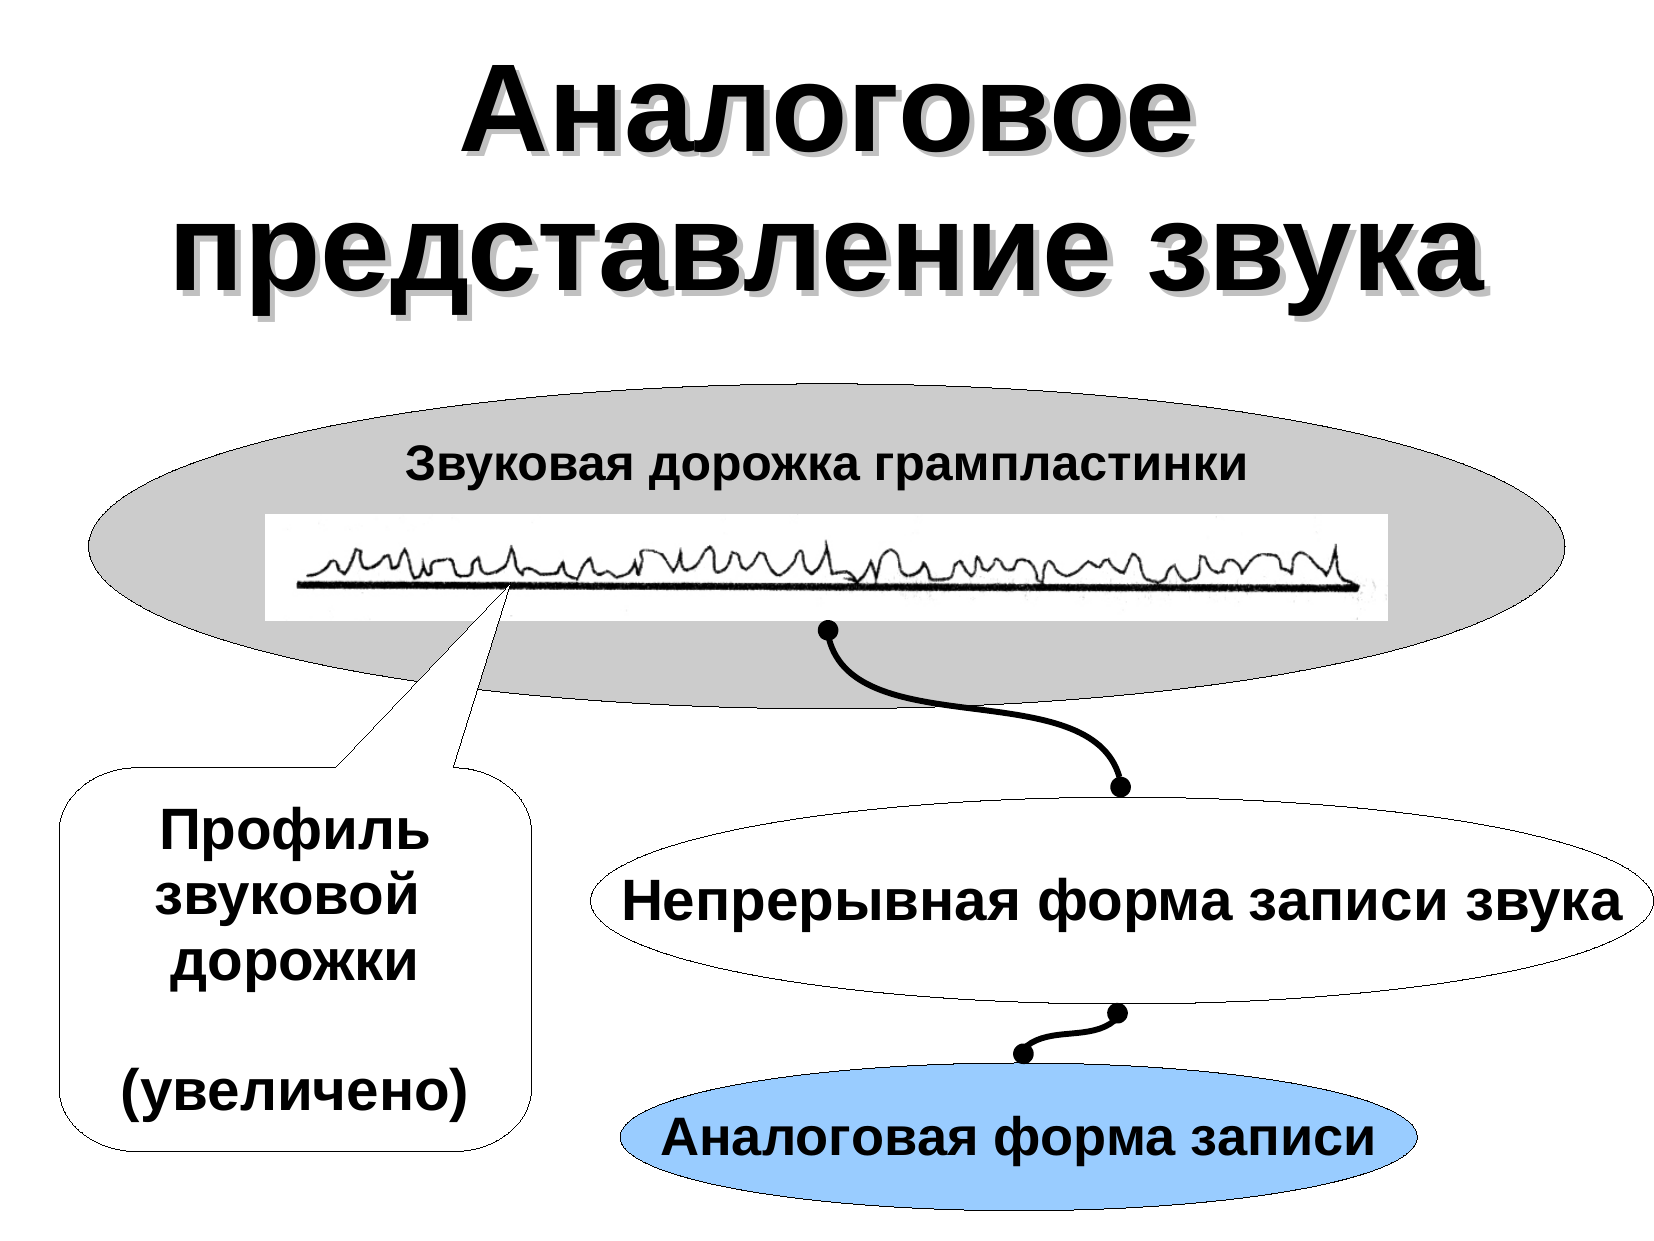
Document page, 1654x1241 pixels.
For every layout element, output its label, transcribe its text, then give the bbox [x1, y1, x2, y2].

text_box Профиль звуковой дорожки (увеличено) [59, 582, 532, 1152]
text_box Звуковая дорожка грампластинки [88, 383, 1566, 706]
text_box Аналоговое представление звука [59, 30, 1595, 325]
text_box Звуковая дорожка грампластинки [478, 621, 935, 709]
text_box Аналоговая форма записи [620, 1062, 1418, 1211]
picture [265, 514, 1388, 621]
text_box Непрерывная форма записи звука [590, 797, 1654, 1004]
